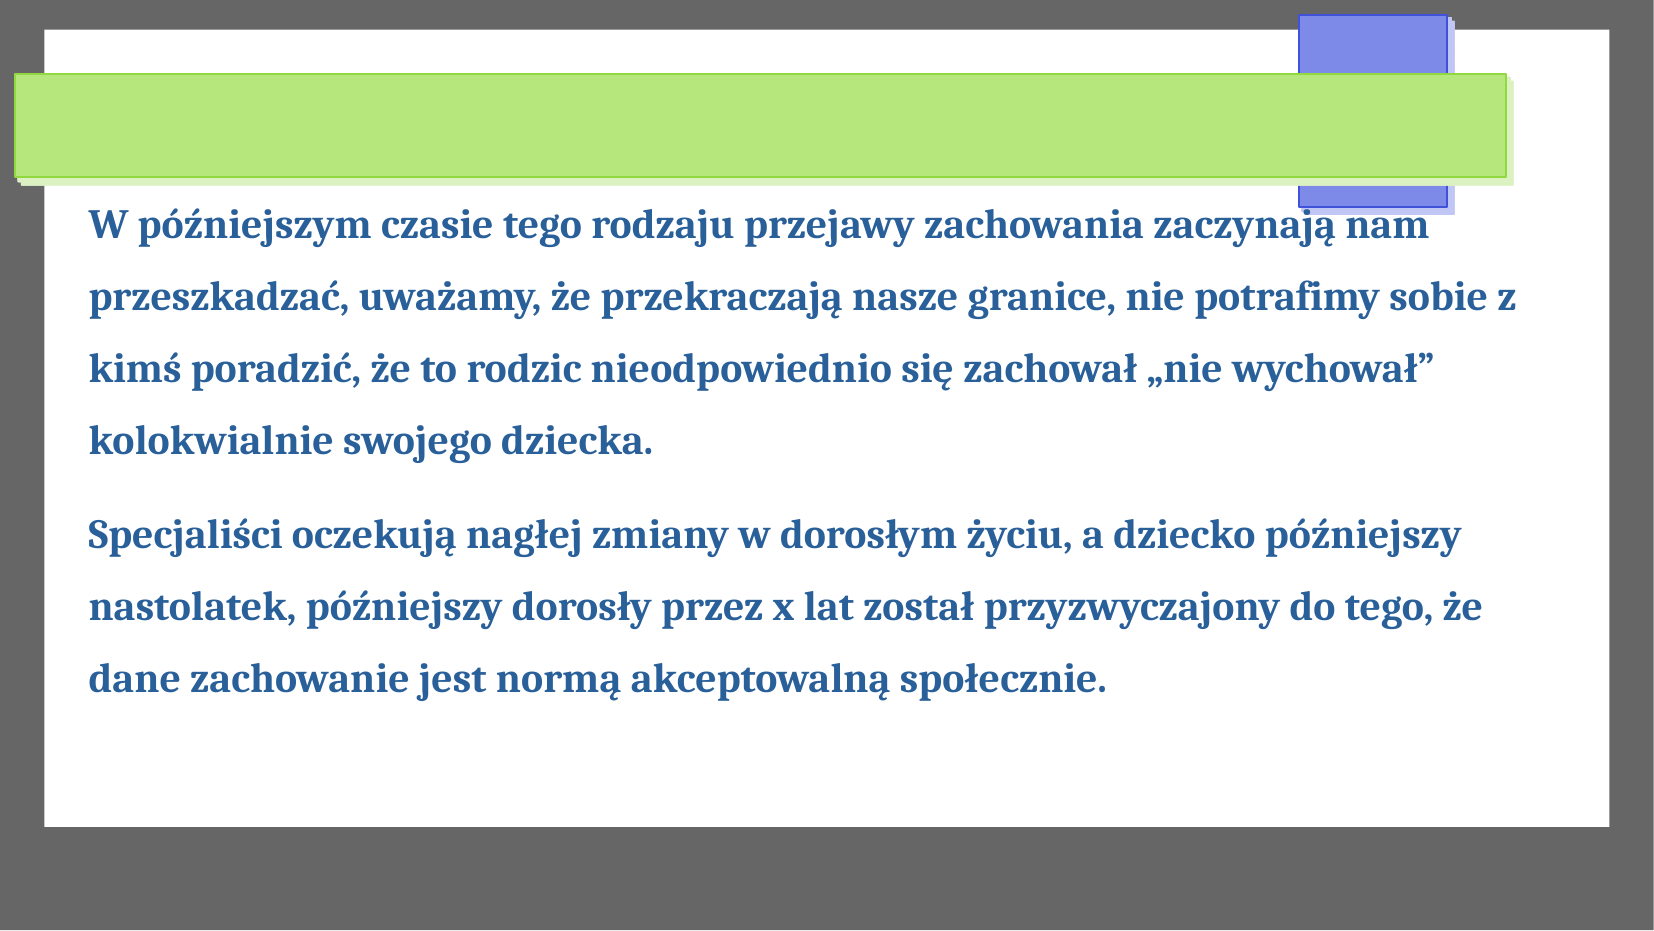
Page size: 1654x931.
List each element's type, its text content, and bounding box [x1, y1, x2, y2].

list W późniejszym czasie tego rodzaju przejawy zachowania zaczynają nam przeszkadzać, uważamy, że przekraczają nasze granice, nie potrafimy sobie z kimś poradzić, że to rodzic nieodpowiednio się zachował „nie wychował” kolokwialnie swojego dziecka. Specjaliści oczekują nagłej zmiany w dorosłym życiu, a dziecko późniejszy nastolatek, późniejszy dorosły przez x lat został przyzwyczajony do tego, że dane zachowanie jest normą akceptowalną społecznie. [88, 177, 1565, 768]
